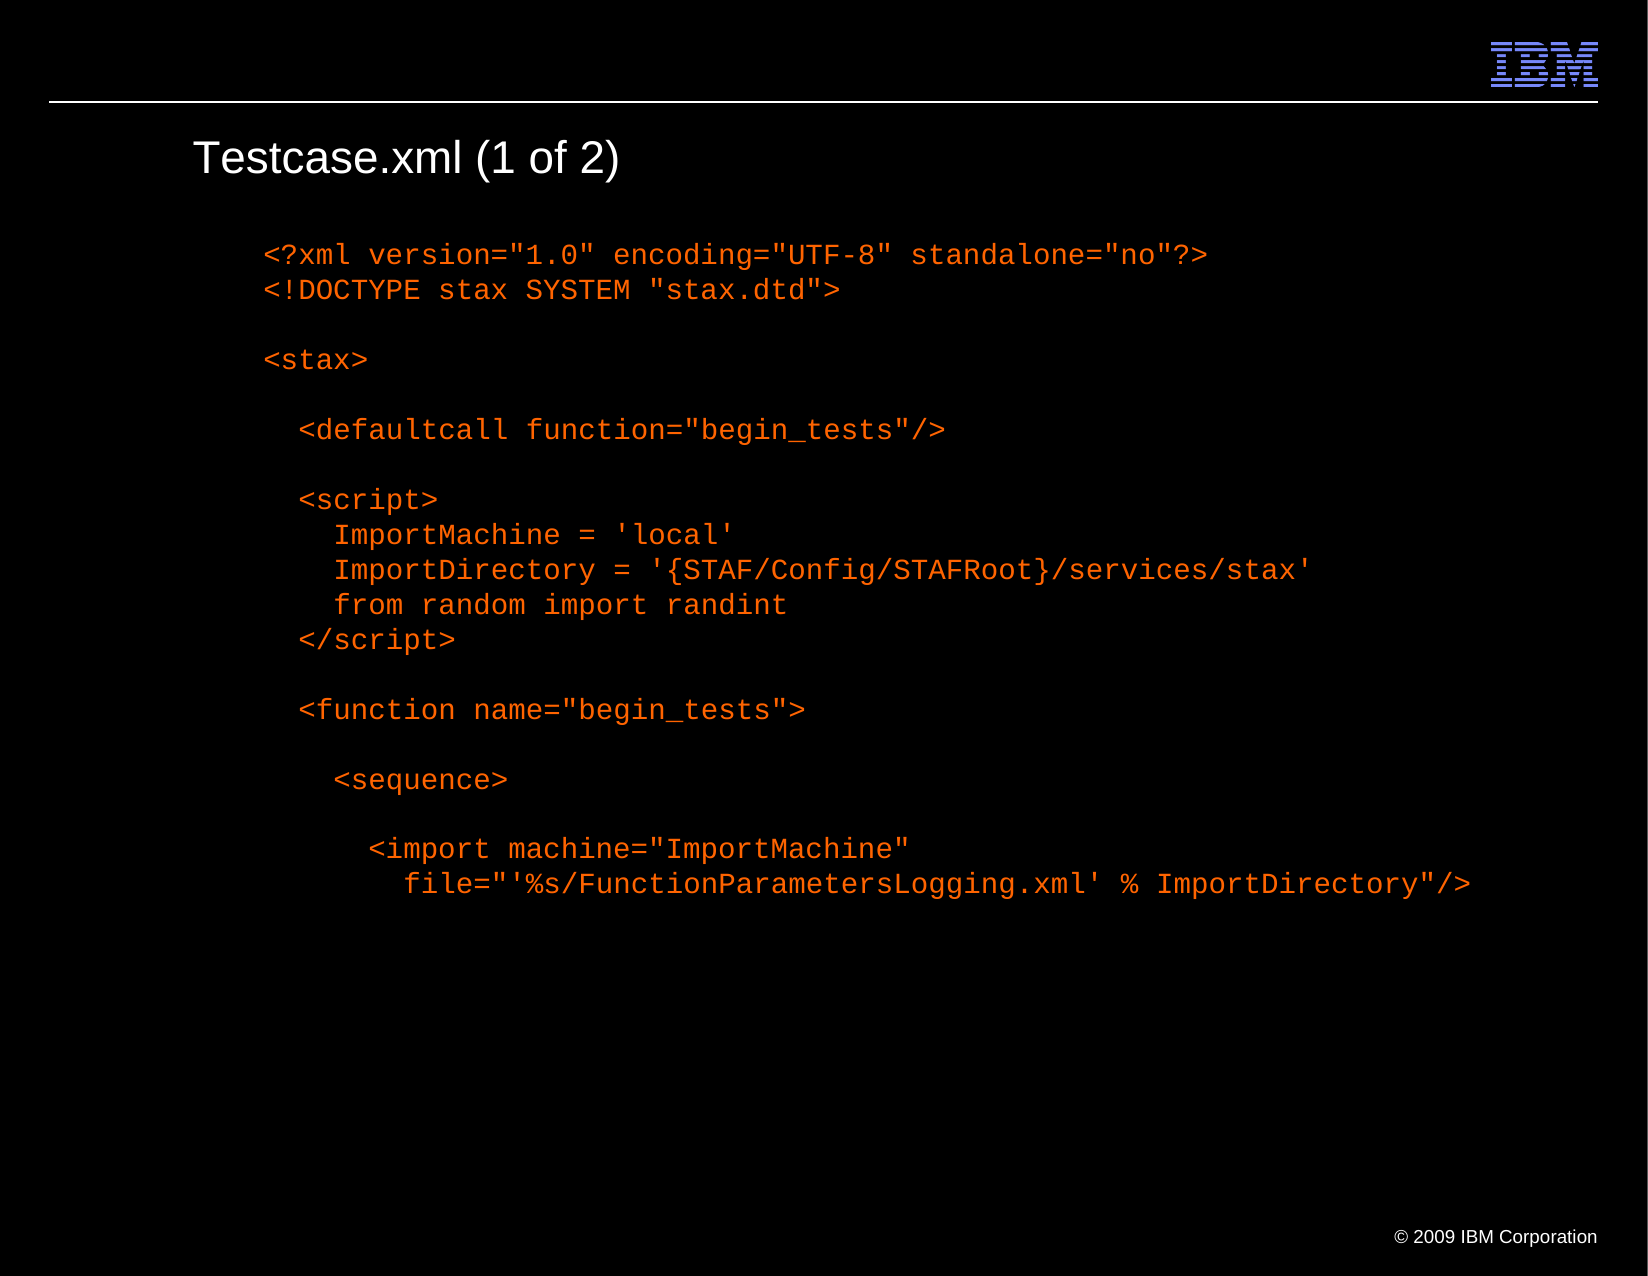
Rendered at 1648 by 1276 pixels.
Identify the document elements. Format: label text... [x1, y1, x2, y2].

title Testcase.xml (1 of 2) [175, 125, 1648, 219]
picture [1491, 42, 1598, 87]
text_box <?xml version="1.0" encoding="UTF-8" standalone="no"?> <!DOCTYPE stax SYSTEM "stax.dtd"> <stax> <defaultcall function="begin_tests"/> <script> ImportMachine = 'local' ImportDirectory = '{STAF/Config/STAFRoot}/services/stax' from random import randint </script> <function name="begin_tests"> <sequence> <import machine="ImportMachine" file="'%s/FunctionParametersLogging.xml' % ImportDirectory"/> [248, 227, 1648, 978]
